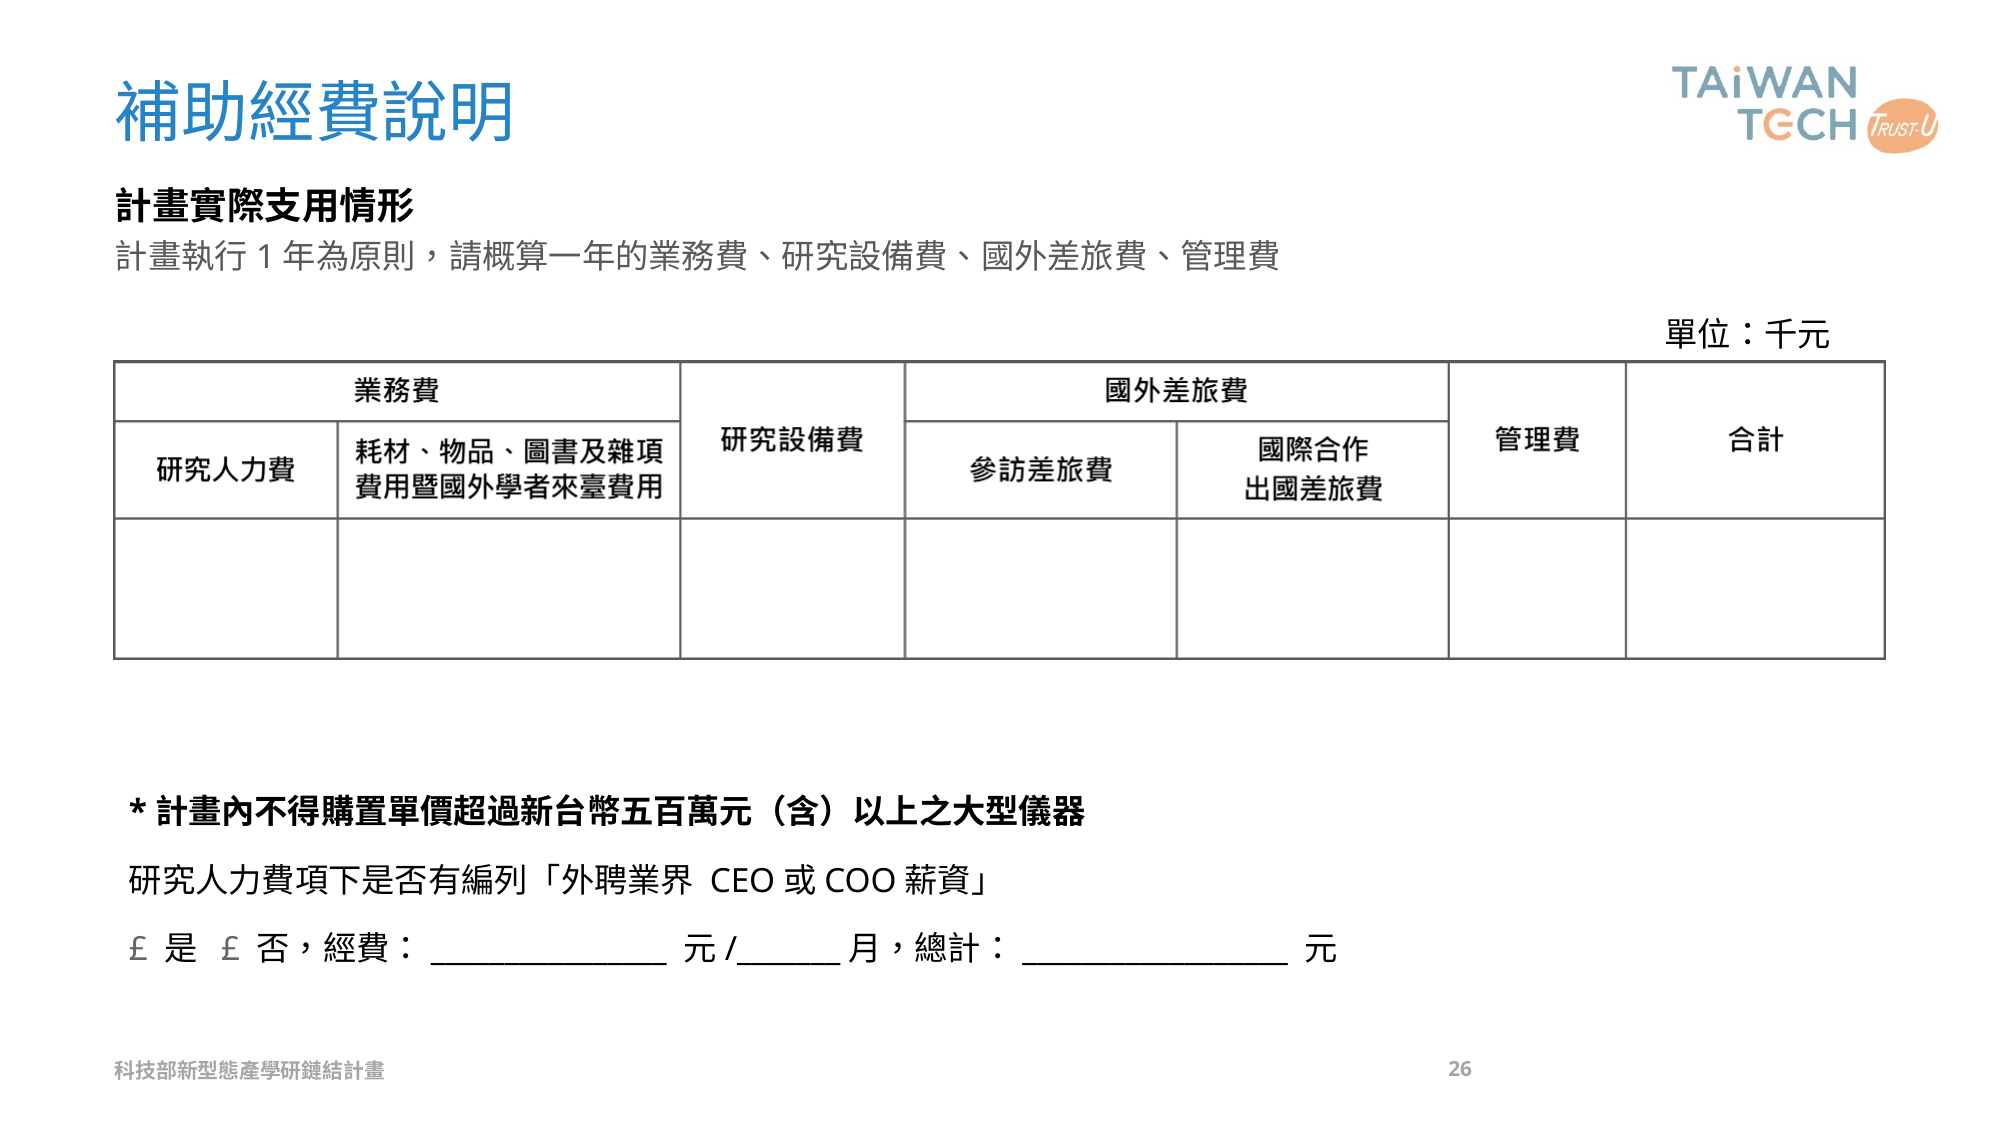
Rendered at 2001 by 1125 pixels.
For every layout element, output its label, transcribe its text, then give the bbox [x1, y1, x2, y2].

list 計畫實際支用情形 計畫執行1年為原則，請概算一年的業務費、研究設備費、國外差旅費、管理費 [99, 174, 1900, 327]
text_box 單位：千元 [1649, 306, 1889, 362]
title 補助經費說明 [99, 45, 1900, 174]
text_box [1433, 1040, 1900, 1101]
text_box *計畫內不得購置單價超過新台幣五百萬元（含）以上之大型儀器 研究人力費項下是否有編列「外聘業界 CEO或COO薪資」 £ 是 £ 否，經費：________________ 元/_______月，總計：__________________ 元 [114, 763, 1893, 975]
text_box 科技部新型態產學研鏈結計畫 [99, 1040, 567, 1101]
picture [113, 361, 1886, 661]
